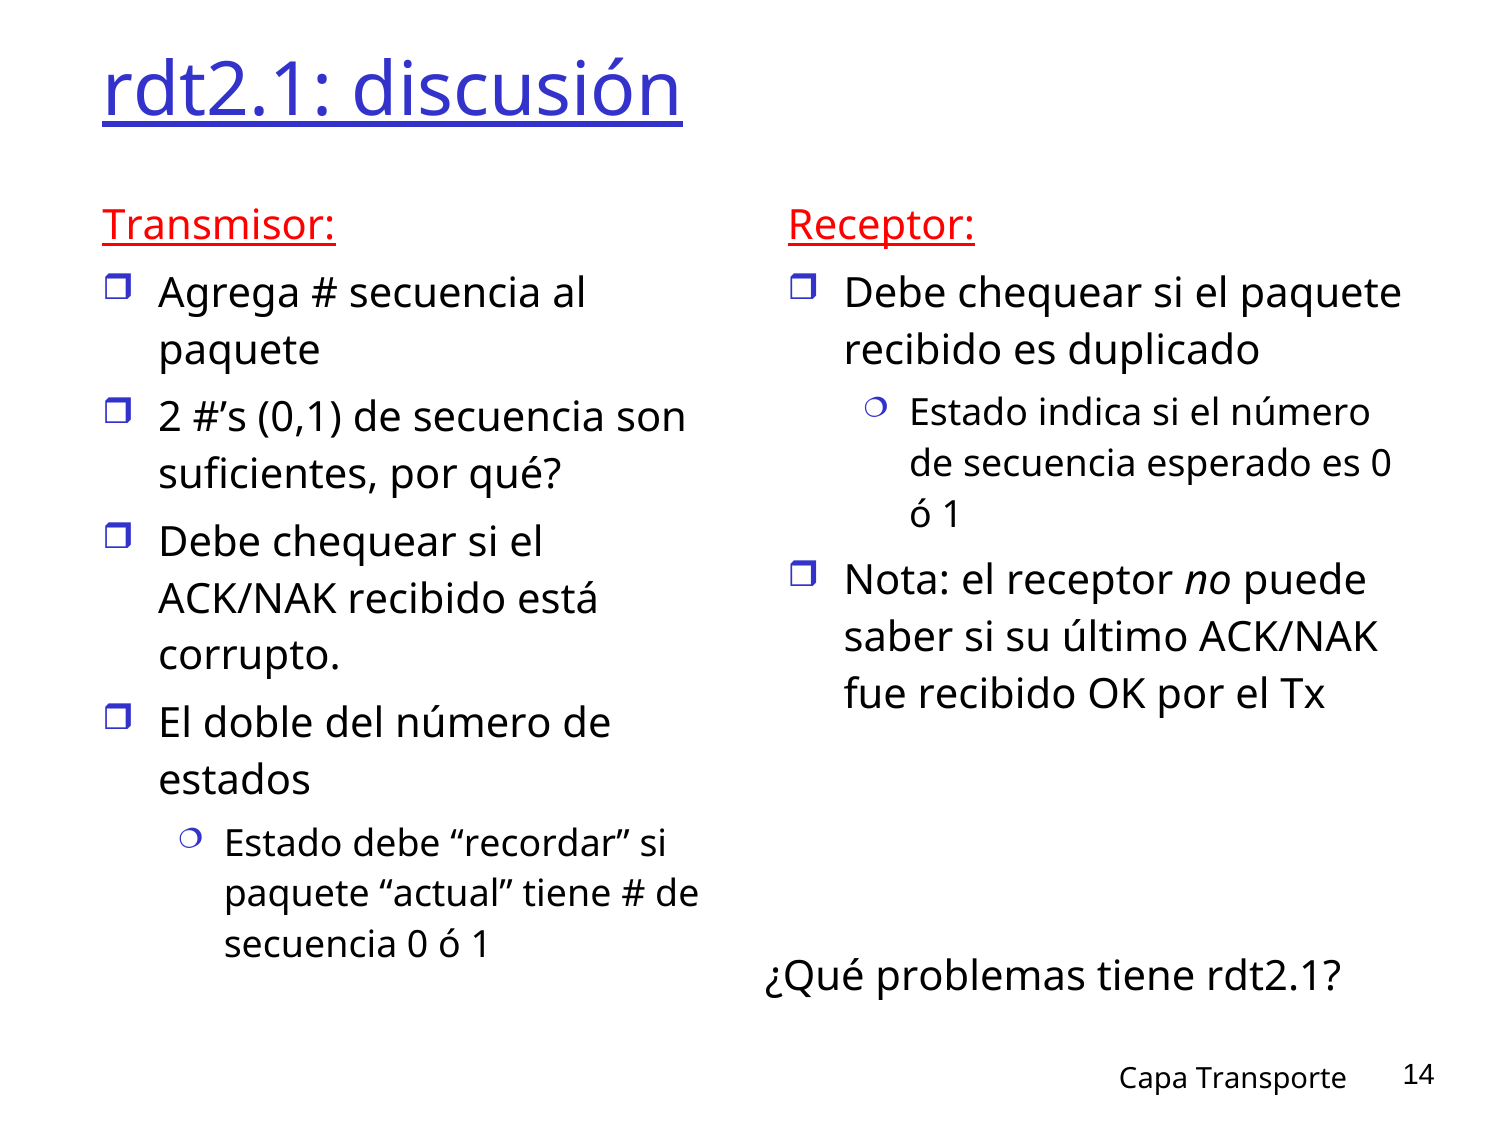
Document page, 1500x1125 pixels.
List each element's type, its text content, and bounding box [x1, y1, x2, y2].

list Receptor: Debe chequear si el paquete recibido es duplicado Estado indica si el número de secuencia esperado es 0 ó 1 Nota: el receptor no puede saber si su último ACK/NAK fue recibido OK por el Tx [772, 187, 1426, 1041]
list Transmisor: Agrega # secuencia al paquete 2 #’s (0,1) de secuencia son suficientes, por qué? Debe chequear si el ACK/NAK recibido está corrupto. El doble del número de estados Estado debe “recordar” si paquete “actual” tiene # de secuencia 0 ó 1 [87, 187, 741, 1041]
text_box ¿Qué problemas tiene rdt2.1? [750, 937, 1357, 1010]
title rdt2.1: discusión [87, 15, 1463, 158]
